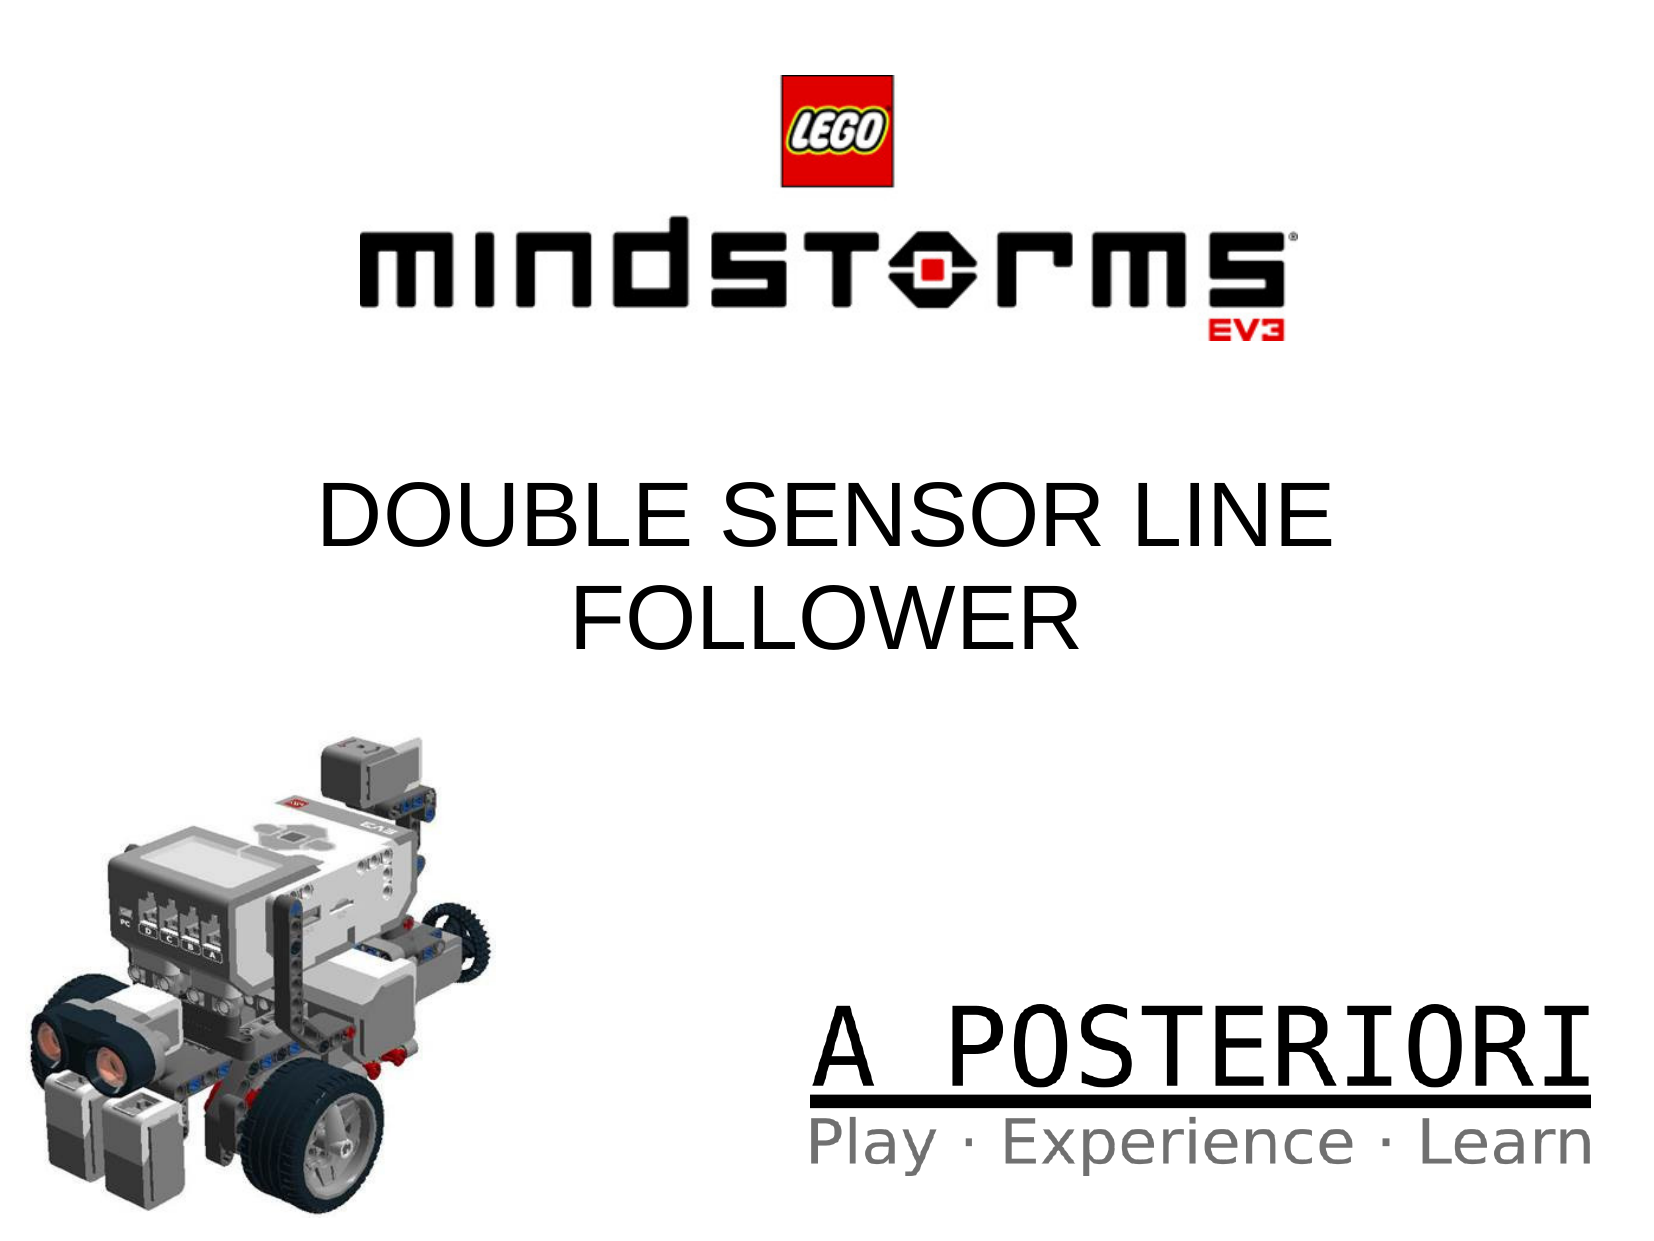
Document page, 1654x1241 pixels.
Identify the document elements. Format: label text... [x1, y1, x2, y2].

title DOUBLE SENSOR LINE FOLLOWER [82, 361, 1571, 772]
picture [810, 1004, 1591, 1176]
picture [360, 75, 1298, 341]
picture [25, 721, 496, 1218]
